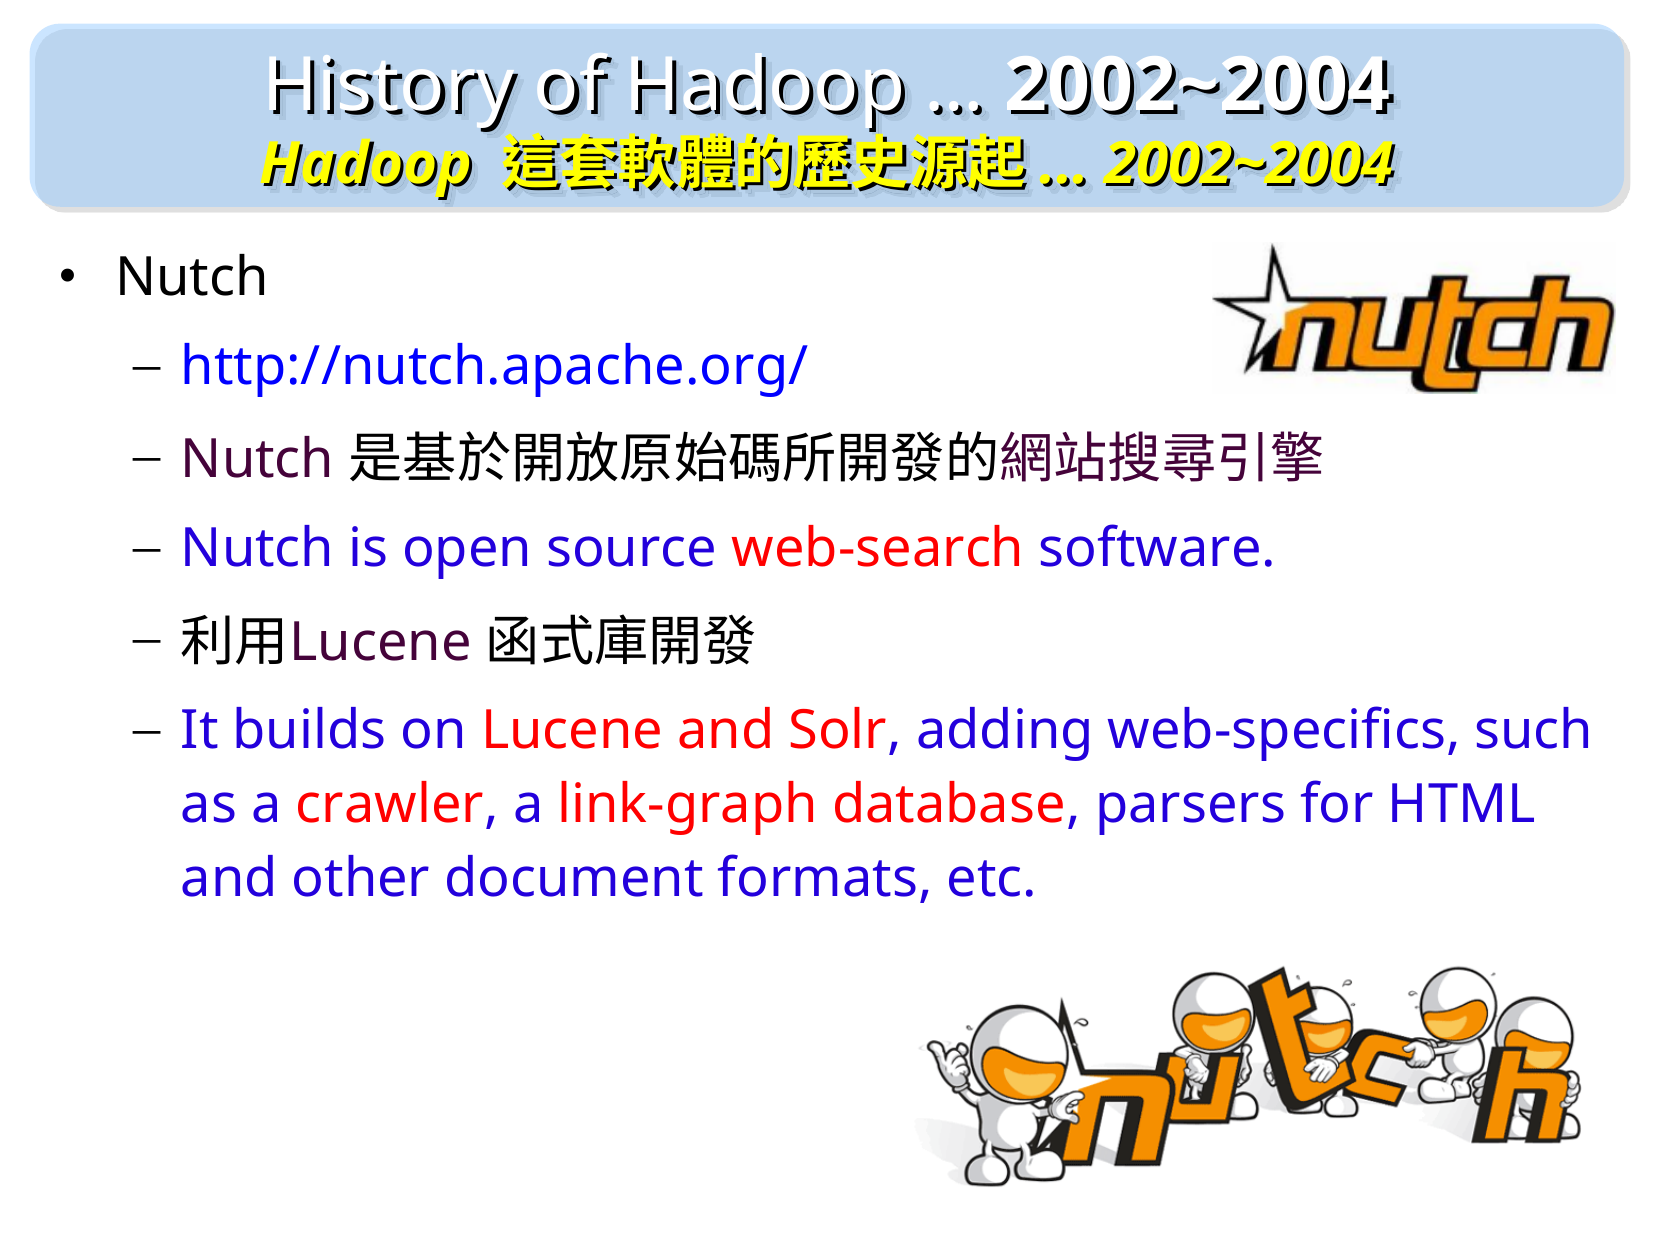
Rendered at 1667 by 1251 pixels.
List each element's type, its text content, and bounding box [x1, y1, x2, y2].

list Nutch http://nutch.apache.org/ Nutch 是基於開放原始碼所開發的網站搜尋引擎 Nutch is open source web-search software. 利用Lucene 函式庫開發 It builds on Lucene and Solr, adding web-specifics, such as a crawler, a link-graph database, parsers for HTML and other document formats, etc. [59, 237, 1607, 1063]
picture [890, 956, 1619, 1197]
picture [1212, 242, 1616, 394]
text_box History of Hadoop … 2002~2004 Hadoop 這套軟體的歷史源起... 2002~2004 [29, 23, 1625, 207]
